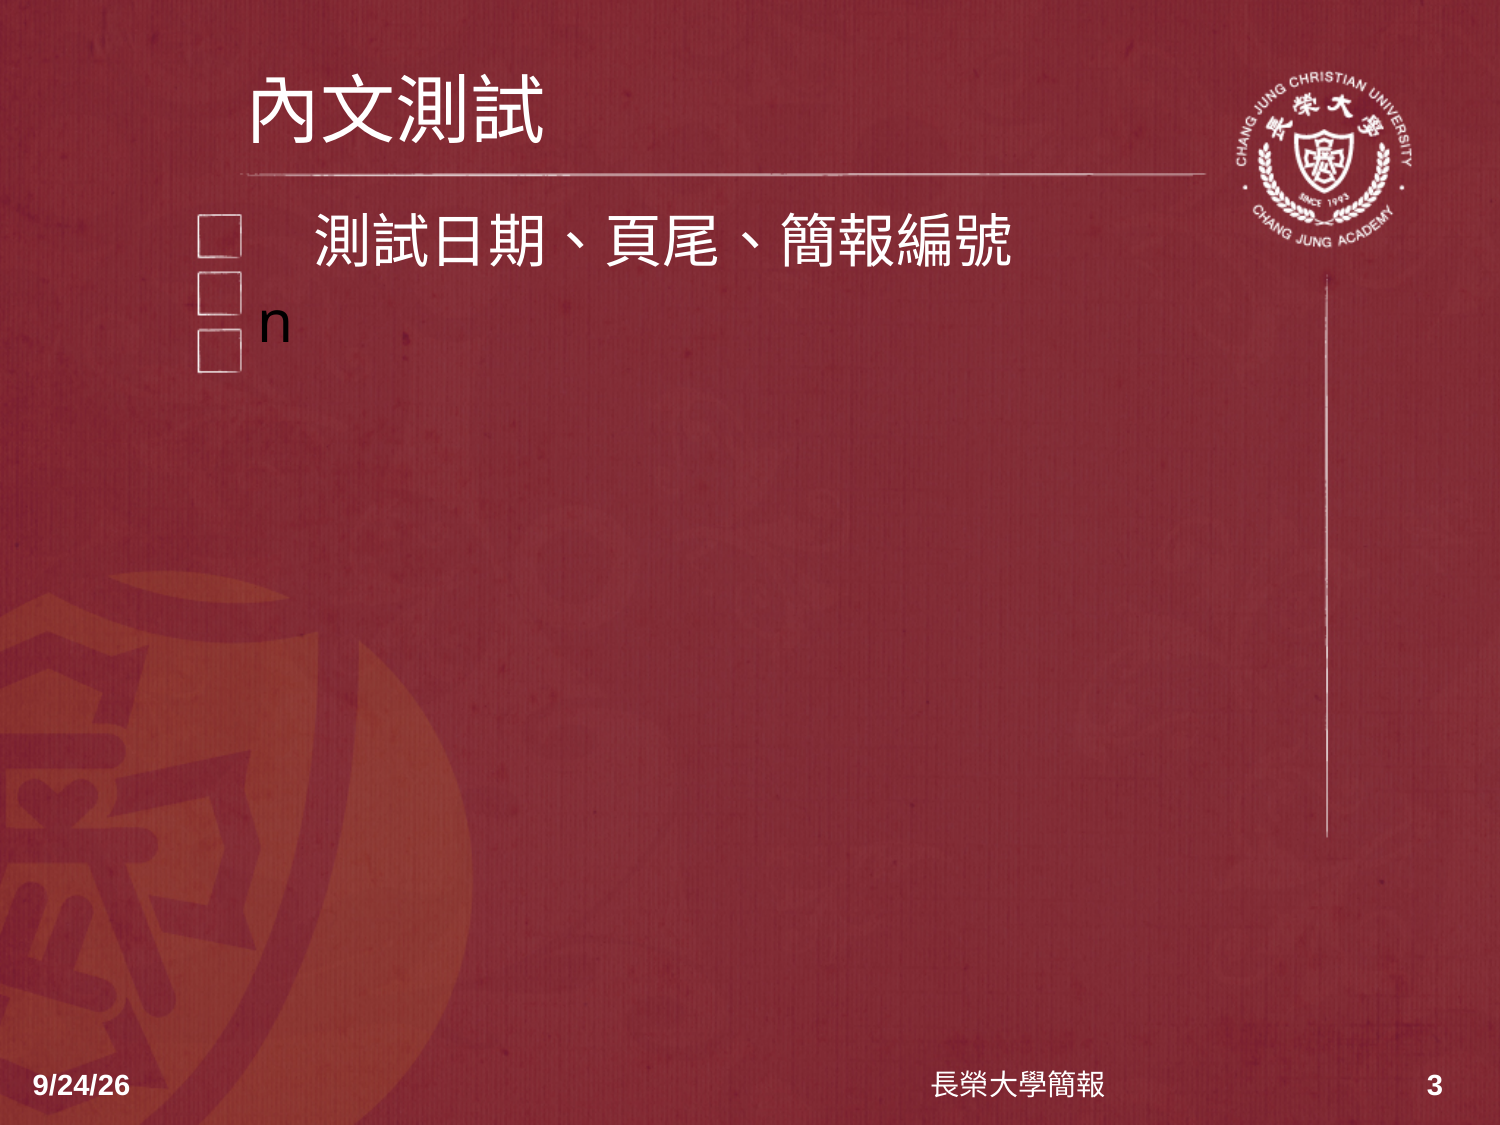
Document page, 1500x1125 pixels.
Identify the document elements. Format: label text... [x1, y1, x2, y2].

title 內文測試 [230, 31, 1211, 185]
text_box [1411, 1058, 1495, 1118]
text_box 長榮大學簡報 [915, 1058, 1411, 1118]
list 測試日期、頁尾、簡報編號 [242, 196, 1402, 977]
text_box [17, 1058, 367, 1119]
